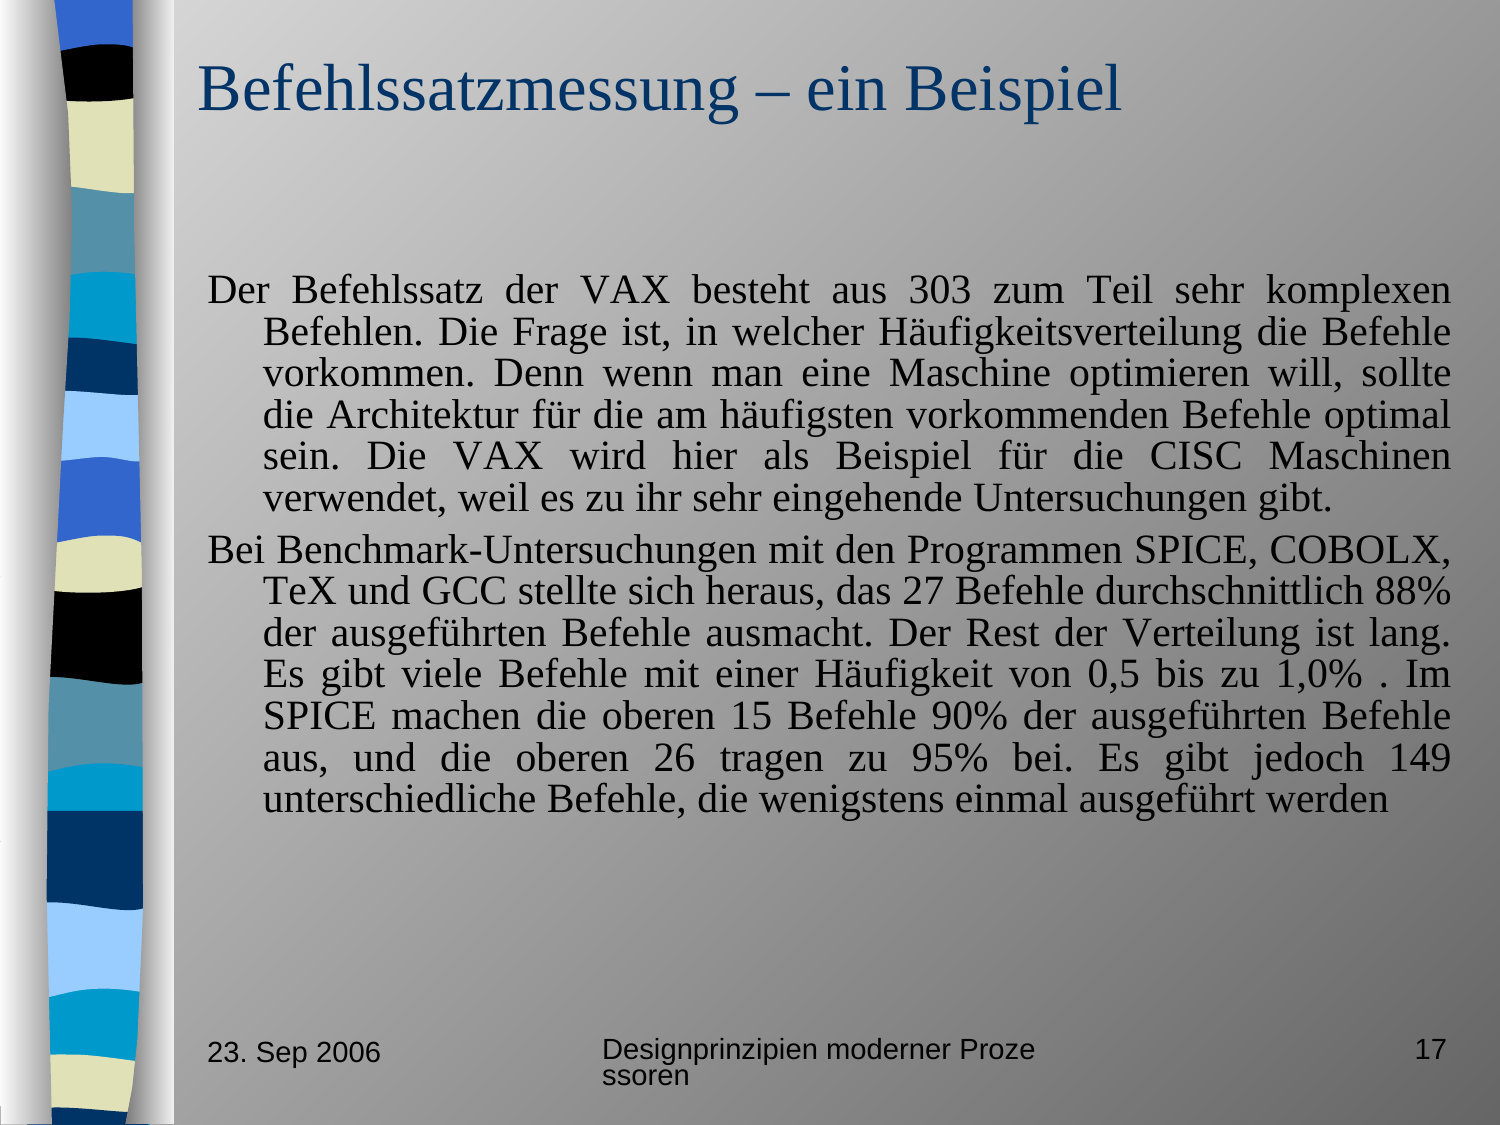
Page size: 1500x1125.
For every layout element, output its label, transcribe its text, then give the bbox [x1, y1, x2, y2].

title Befehlssatzmessung – ein Beispiel [183, 0, 1459, 188]
list Der Befehlssatz der VAX besteht aus 303 zum Teil sehr komplexen Befehlen. Die Frage ist, in welcher Häufigkeitsverteilung die Befehle vorkommen. Denn wenn man eine Maschine optimieren will, sollte die Architektur für die am häufigsten vorkommenden Befehle optimal sein. Die VAX wird hier als Beispiel für die CISC Maschinen verwendet, weil es zu ihr sehr eingehende Untersuchungen gibt. Bei Benchmark-Untersuchungen mit den Programmen SPICE, COBOLX, TeX und GCC stellte sich heraus, das 27 Befehle durchschnittlich 88% der ausgeführten Befehle ausmacht. Der Rest der Verteilung ist lang. Es gibt viele Befehle mit einer Häufigkeit von 0,5 bis zu 1,0% . Im SPICE machen die oberen 15 Befehle 90% der ausgeführten Befehle aus, und die oberen 26 tragen zu 95% bei. Es gibt jedoch 149 unterschiedliche Befehle, die wenigstens einmal ausgeführt werden [192, 262, 1468, 938]
